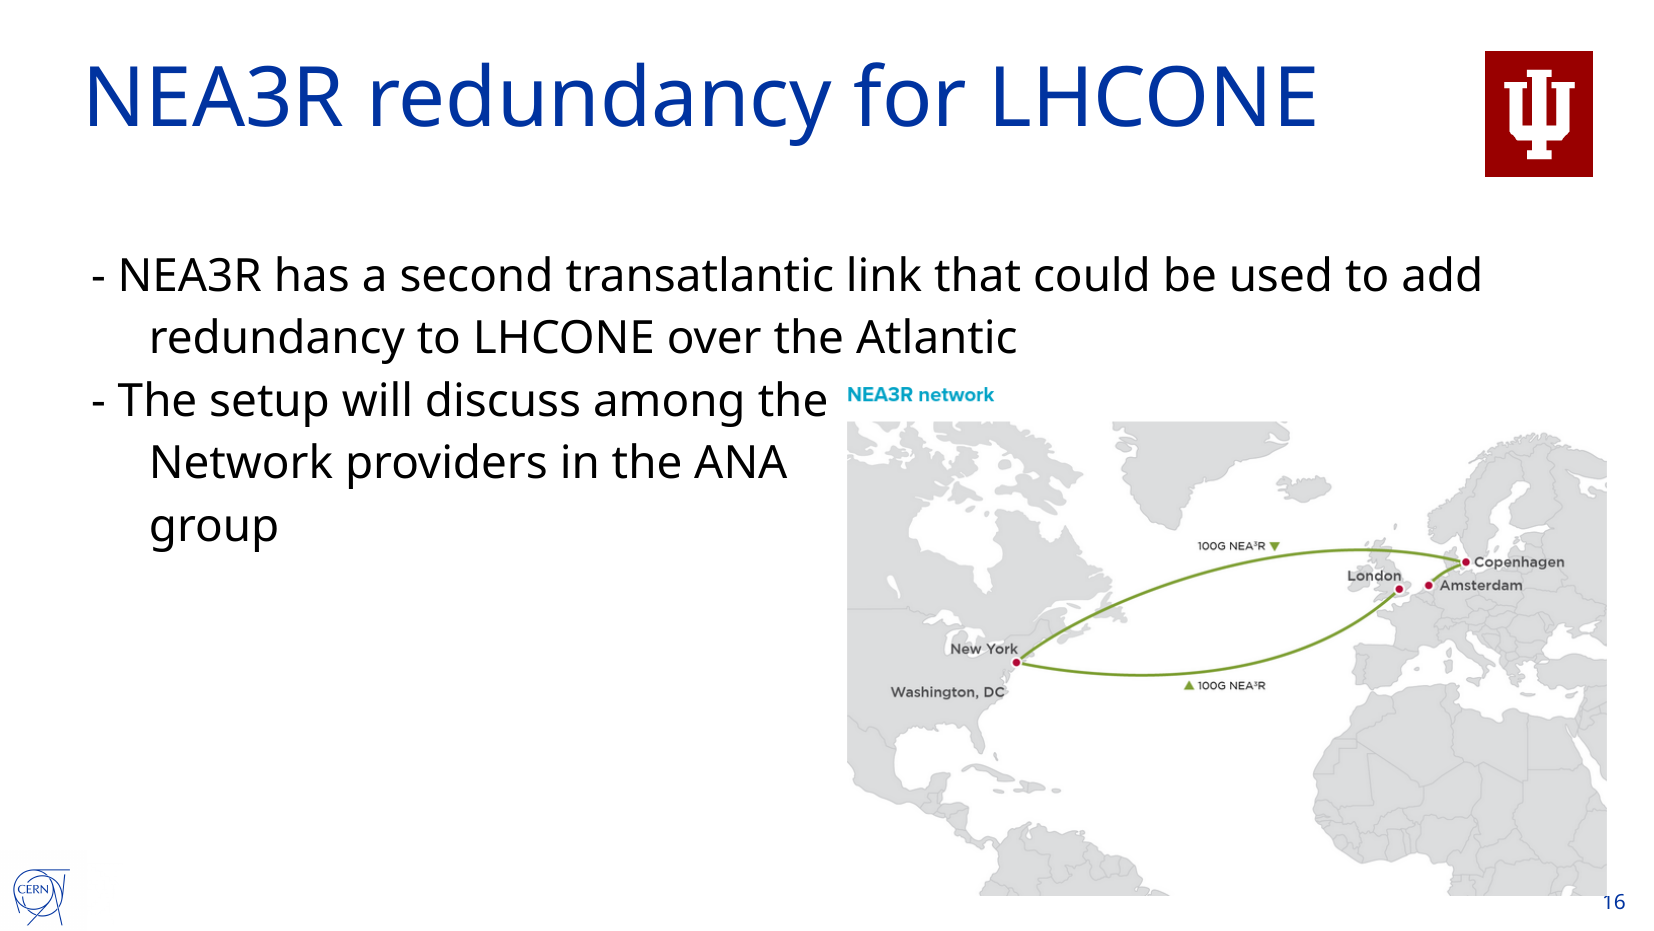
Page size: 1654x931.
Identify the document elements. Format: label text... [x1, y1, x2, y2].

picture [0, 850, 127, 931]
title NEA3R redundancy for LHCONE [82, 37, 1571, 142]
text_box - NEA3R has a second transatlantic link that could be used to add redundancy to LHCONE over the Atlantic - The setup will discuss among the Network providers in the ANA group [76, 172, 1601, 841]
picture [838, 382, 1616, 897]
picture [1485, 51, 1593, 177]
